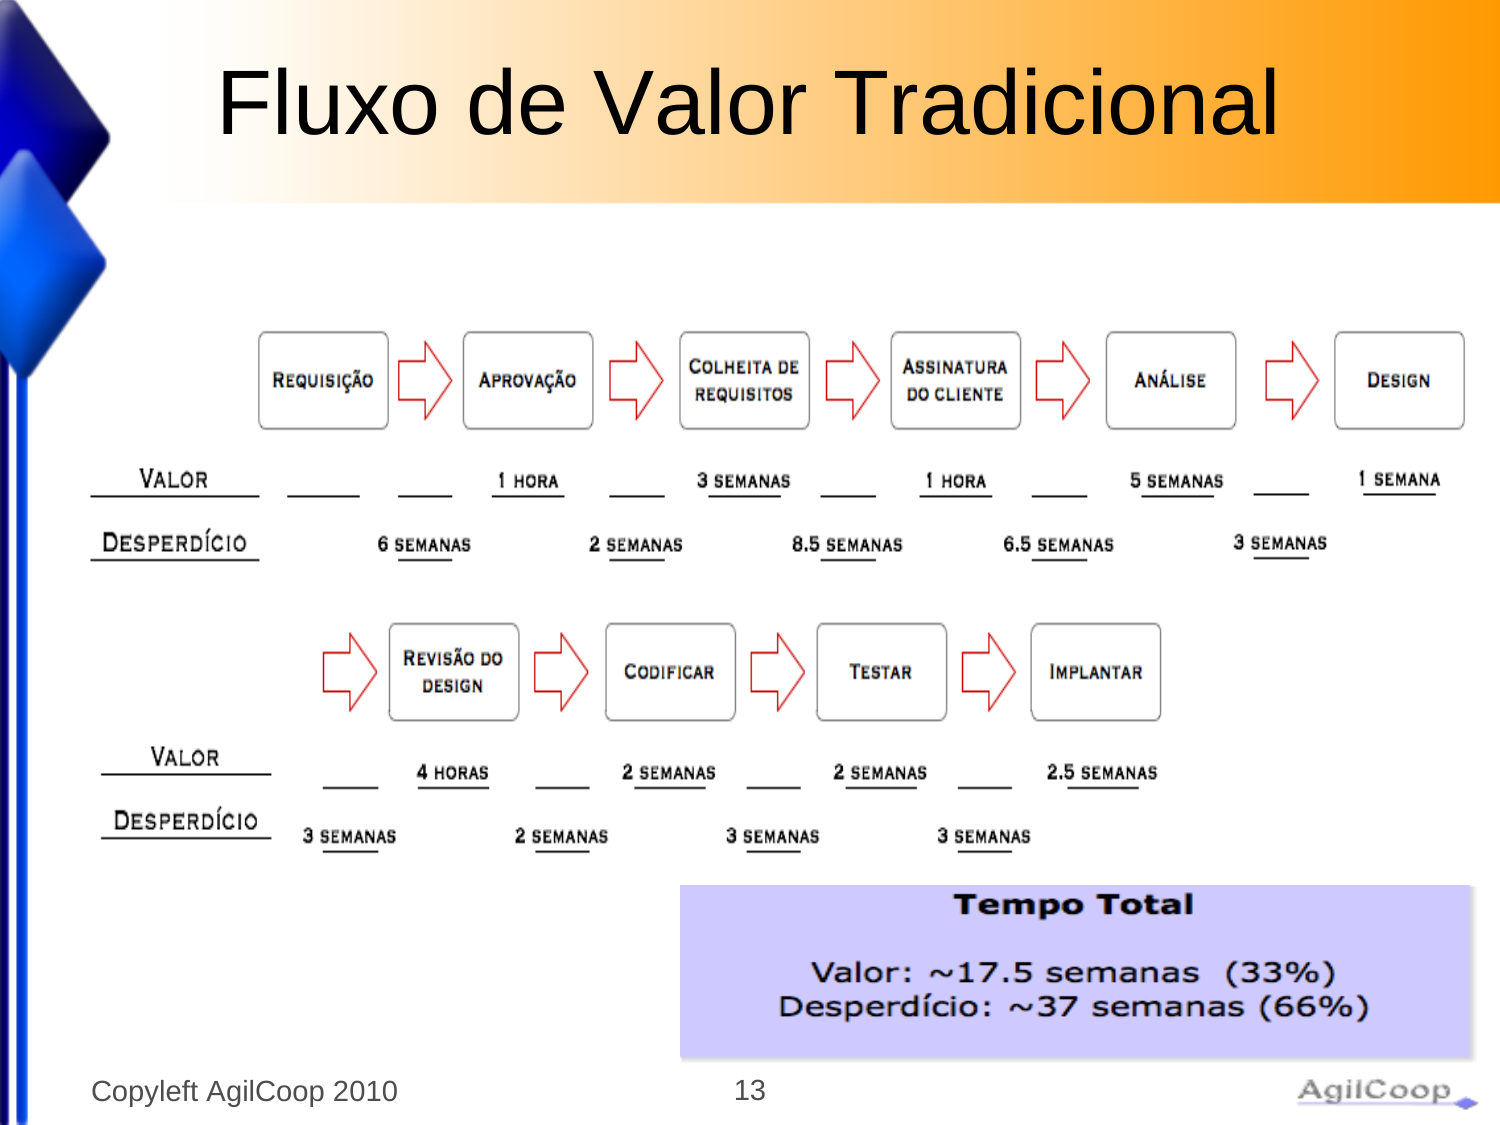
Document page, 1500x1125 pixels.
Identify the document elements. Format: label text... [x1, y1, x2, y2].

picture [0, 0, 1500, 1125]
title Fluxo de Valor Tradicional [75, 8, 1426, 197]
